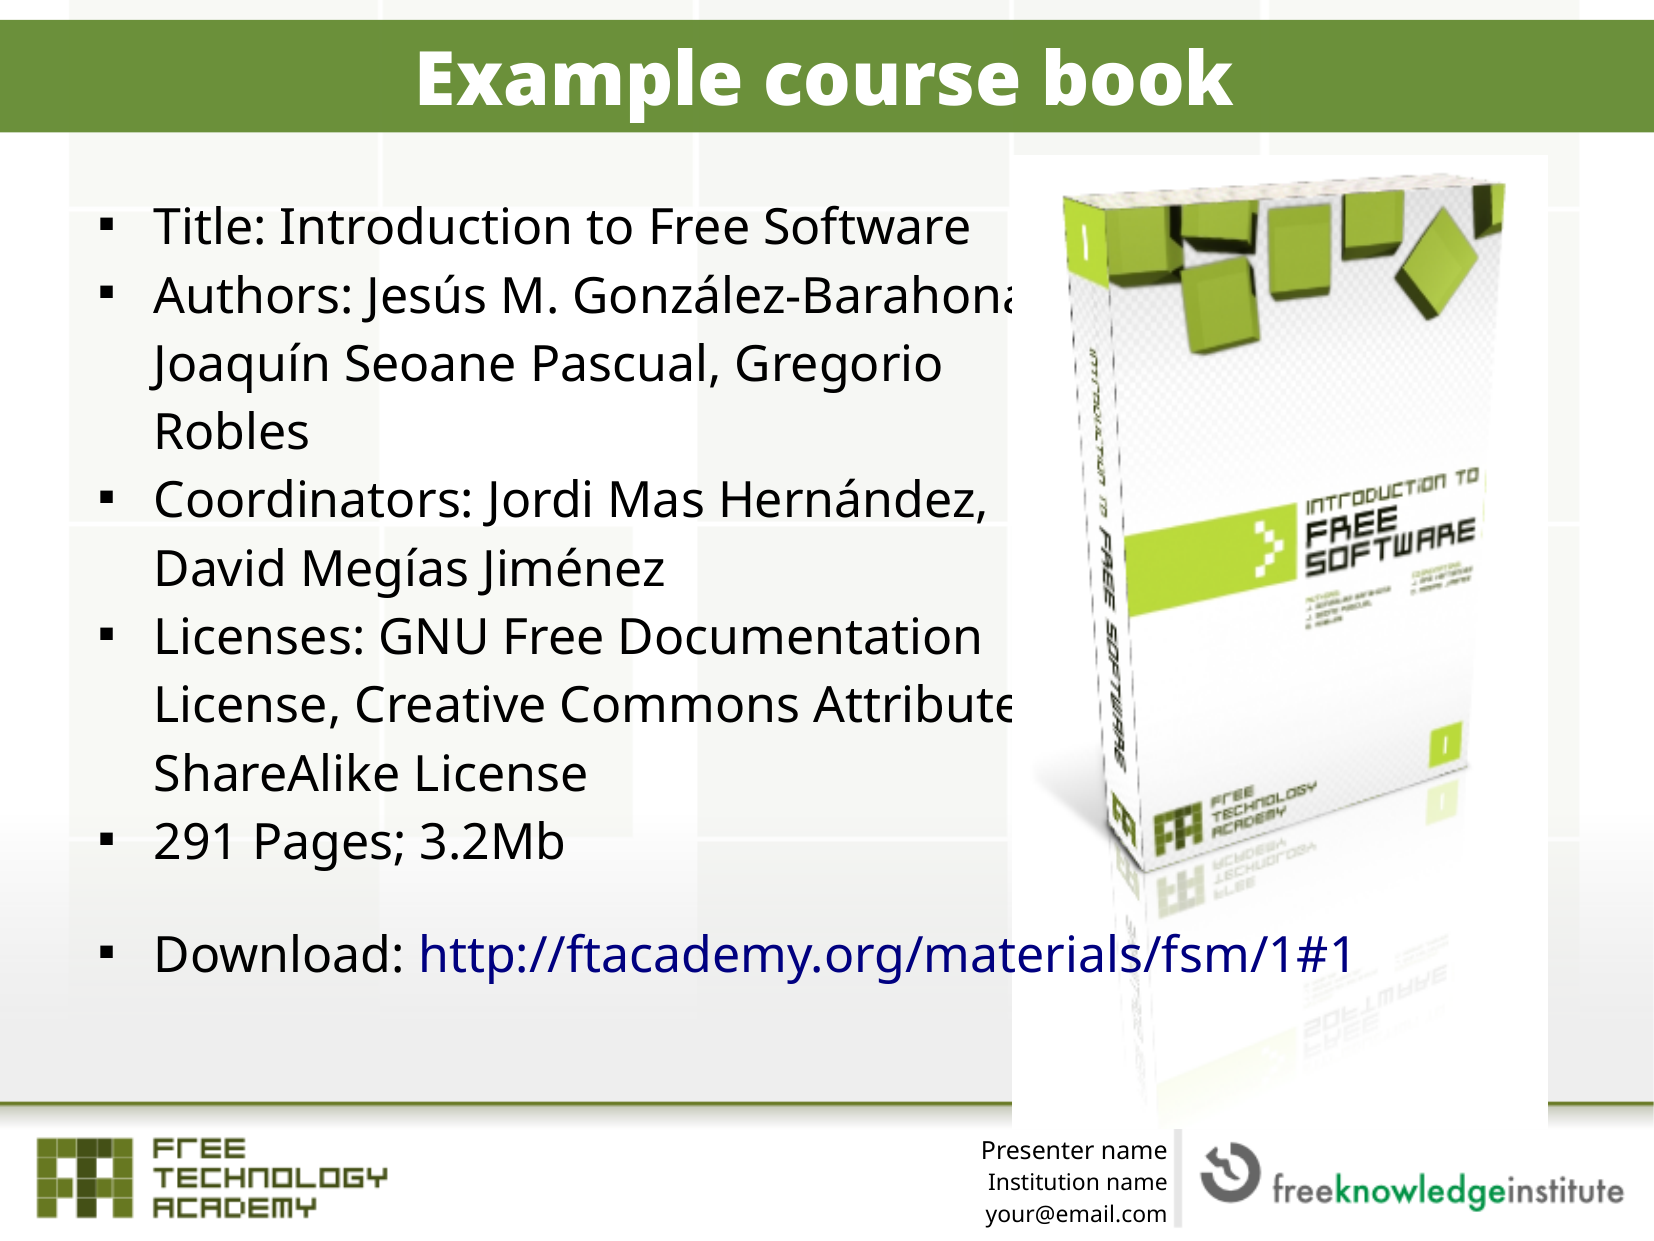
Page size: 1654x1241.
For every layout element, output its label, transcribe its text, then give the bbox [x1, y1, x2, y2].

picture [0, 133, 1654, 1241]
list Title: Introduction to Free Software Authors: Jesús M. González-Barahona, Joaquín Seoane Pascual, Gregorio Robles Coordinators: Jordi Mas Hernández, David Megías Jiménez Licenses: GNU Free Documentation License, Creative Commons Attribute ShareAlike License 291 Pages; 3.2Mb [82, 191, 1012, 774]
picture [0, 0, 1654, 19]
title Example course book [37, 32, 1613, 120]
list Download: http://ftacademy.org/materials/fsm/1#1 [82, 919, 1501, 1032]
